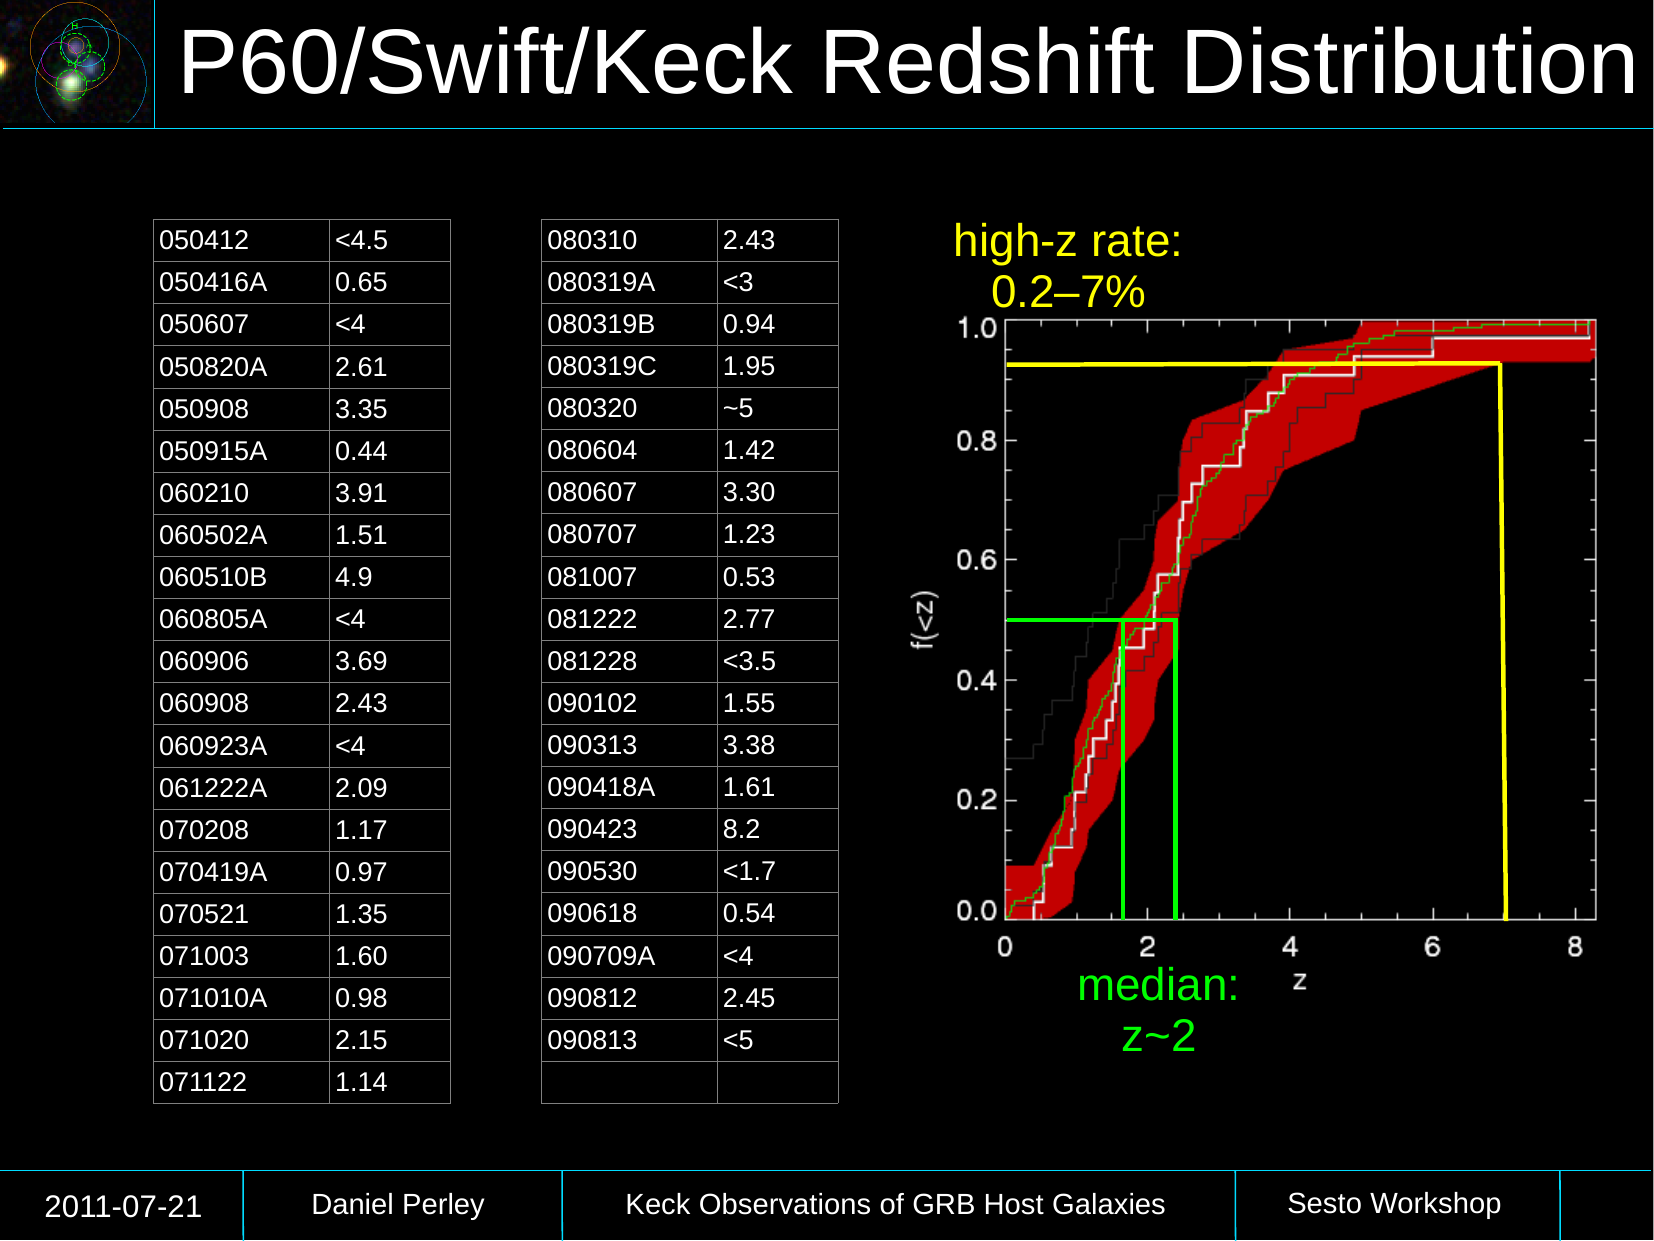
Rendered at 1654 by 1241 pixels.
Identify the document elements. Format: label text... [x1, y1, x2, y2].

table_cell 071010A [154, 978, 329, 1019]
table_cell 081222 [542, 599, 717, 640]
table_cell <1.7 [718, 851, 838, 892]
table_header <4.5 [330, 220, 450, 261]
table_cell 2.77 [718, 599, 838, 640]
table_cell 050607 [154, 304, 329, 345]
table_cell 080607 [542, 472, 717, 513]
table_cell 080319A [542, 262, 717, 303]
table_cell 050416A [154, 262, 329, 303]
table_cell 1.60 [330, 936, 450, 977]
table_cell 3.69 [330, 641, 450, 682]
table_header 080310 [542, 220, 717, 261]
table_cell <3 [718, 262, 838, 303]
table_cell <5 [718, 1020, 838, 1061]
table_cell 090102 [542, 683, 717, 724]
table_cell [542, 1062, 717, 1103]
table_cell 2.61 [330, 346, 450, 388]
table_cell 3.91 [330, 473, 450, 514]
table_cell 080707 [542, 514, 717, 556]
table_cell 090813 [542, 1020, 717, 1061]
table_cell 090418A [542, 767, 717, 808]
table_cell 090618 [542, 893, 717, 935]
table_cell 080319C [542, 346, 717, 387]
table_cell 081228 [542, 641, 717, 682]
table_cell 2.45 [718, 978, 838, 1019]
picture [900, 299, 1611, 1010]
table_cell 071003 [154, 936, 329, 977]
table_cell 070419A [154, 852, 329, 893]
table_cell 1.51 [330, 515, 450, 556]
table_header 050412 [154, 220, 329, 261]
table_cell <4 [330, 725, 450, 767]
table_cell 090423 [542, 809, 717, 850]
table_cell 3.38 [718, 725, 838, 766]
table_cell 1.42 [718, 430, 838, 471]
table_cell 071020 [154, 1020, 329, 1061]
table_cell <4 [330, 599, 450, 640]
table_cell 081007 [542, 557, 717, 598]
table_cell 070521 [154, 894, 329, 935]
table_cell 1.17 [330, 810, 450, 851]
table_cell 090709A [542, 936, 717, 977]
table_cell 080604 [542, 430, 717, 471]
table_cell 090812 [542, 978, 717, 1019]
table_cell 090530 [542, 851, 717, 892]
table_cell 0.54 [718, 893, 838, 935]
table_cell 060510B [154, 557, 329, 598]
table_cell 1.14 [330, 1062, 450, 1103]
table_cell 1.23 [718, 514, 838, 556]
table_cell 1.61 [718, 767, 838, 808]
table_cell 060906 [154, 641, 329, 682]
table_cell [718, 1062, 838, 1103]
table_cell 2.09 [330, 768, 450, 809]
text_box median: z~2 [1055, 951, 1276, 1069]
table_cell 060210 [154, 473, 329, 514]
table_cell 060502A [154, 515, 329, 556]
table_cell 0.44 [330, 431, 450, 472]
table_cell 050908 [154, 389, 329, 430]
table_cell 080319B [542, 304, 717, 345]
table_cell 0.94 [718, 304, 838, 345]
table_cell 060923A [154, 725, 329, 767]
table_cell 2.15 [330, 1020, 450, 1061]
table_cell 8.2 [718, 809, 838, 850]
table_cell 0.98 [330, 978, 450, 1019]
table_cell 3.30 [718, 472, 838, 513]
table_cell 090313 [542, 725, 717, 766]
table_cell 0.97 [330, 852, 450, 893]
text_box high-z rate: 0.2–7% [937, 207, 1201, 325]
table_cell 060805A [154, 599, 329, 640]
table_cell 050820A [154, 346, 329, 388]
table_cell 1.95 [718, 346, 838, 387]
table_cell 060908 [154, 683, 329, 724]
table_cell 080320 [542, 388, 717, 429]
table_cell 0.65 [330, 262, 450, 303]
table_cell 050915A [154, 431, 329, 472]
table_cell 1.35 [330, 894, 450, 935]
table_cell 3.35 [330, 389, 450, 430]
table_cell <4 [330, 304, 450, 345]
table_cell 1.55 [718, 683, 838, 724]
table_cell <3.5 [718, 641, 838, 682]
table_cell 4.9 [330, 557, 450, 598]
table_cell 0.53 [718, 557, 838, 598]
table_cell 2.43 [330, 683, 450, 724]
title P60/Swift/Keck Redshift Distribution [165, 10, 1654, 114]
table_cell 061222A [154, 768, 329, 809]
picture [0, 0, 151, 123]
table_header 2.43 [718, 220, 838, 261]
table_cell 070208 [154, 810, 329, 851]
table_cell <4 [718, 936, 838, 977]
table_cell 071122 [154, 1062, 329, 1103]
table_cell ~5 [718, 388, 838, 429]
